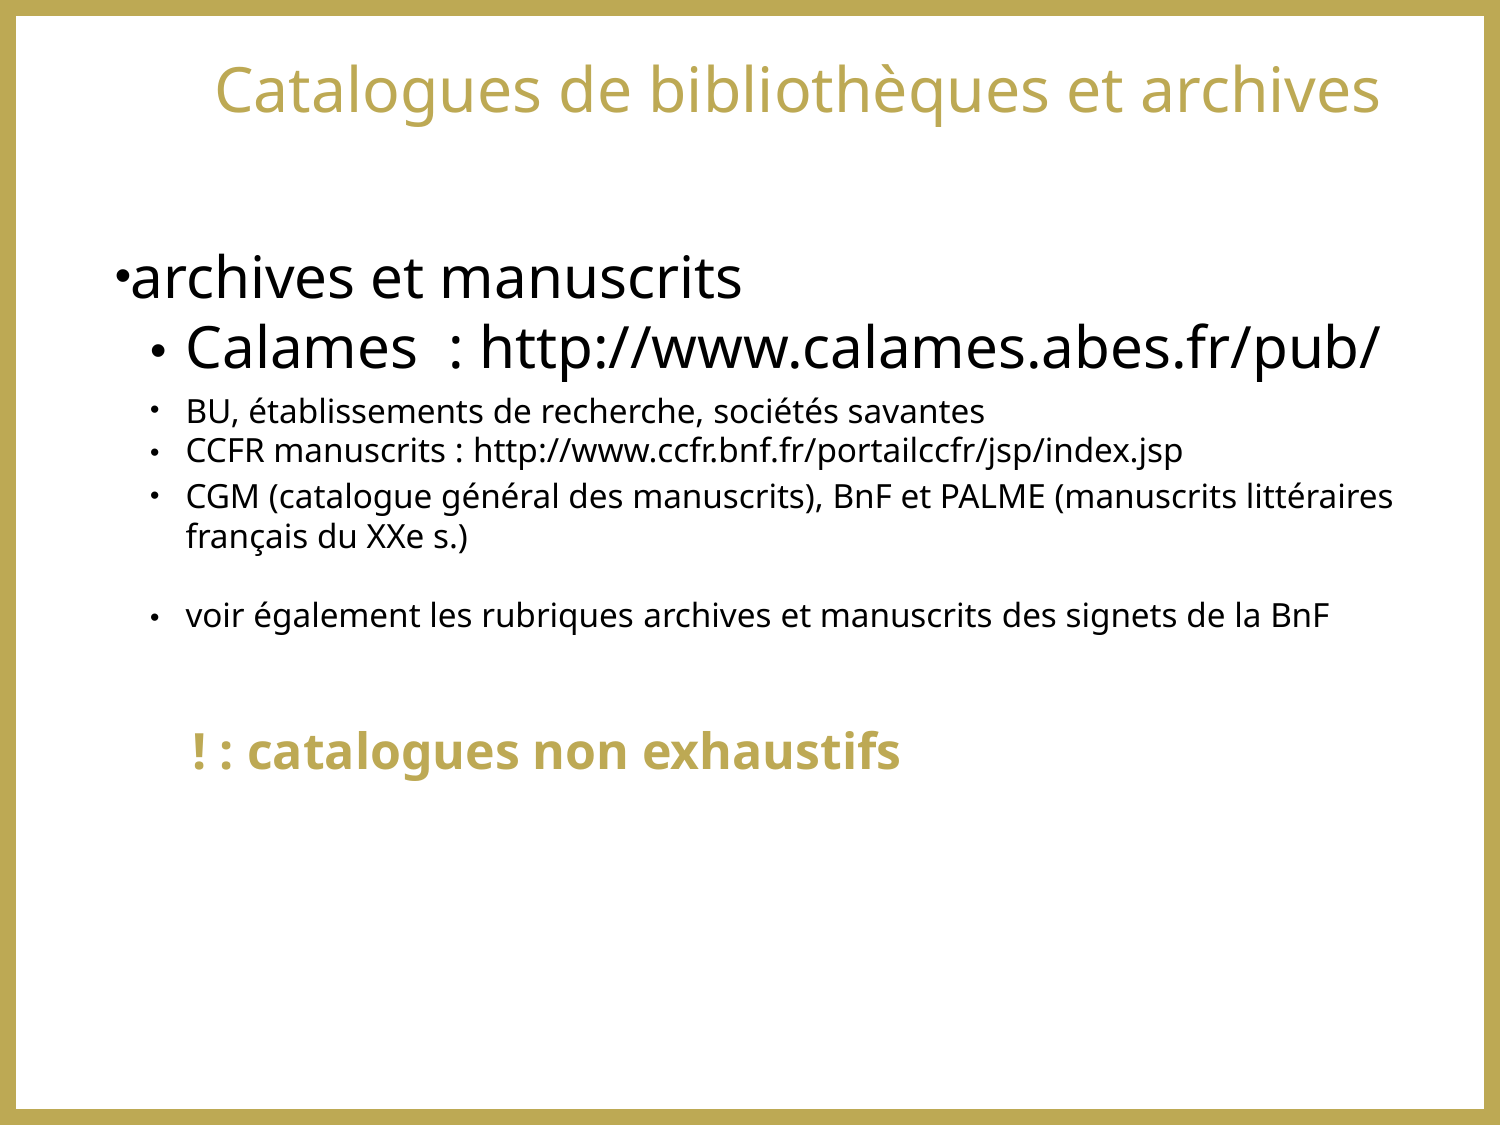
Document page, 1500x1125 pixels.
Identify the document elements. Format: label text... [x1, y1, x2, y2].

text_box [0, 0, 1500, 1125]
text_box Catalogues de bibliothèques et archives [123, 42, 1474, 161]
text_box archives et manuscrits Calames : http://www.calames.abes.fr/pub/ BU, établissements de recherche, sociétés savantes CCFR manuscrits : http://www.ccfr.bnf.fr/portailccfr/jsp/index.jsp CGM (catalogue général des manuscrits), BnF et PALME (manuscrits littéraires français du XXe s.) voir également les rubriques archives et manuscrits des signets de la BnF ! : catalogues non exhaustifs [99, 233, 1450, 1096]
